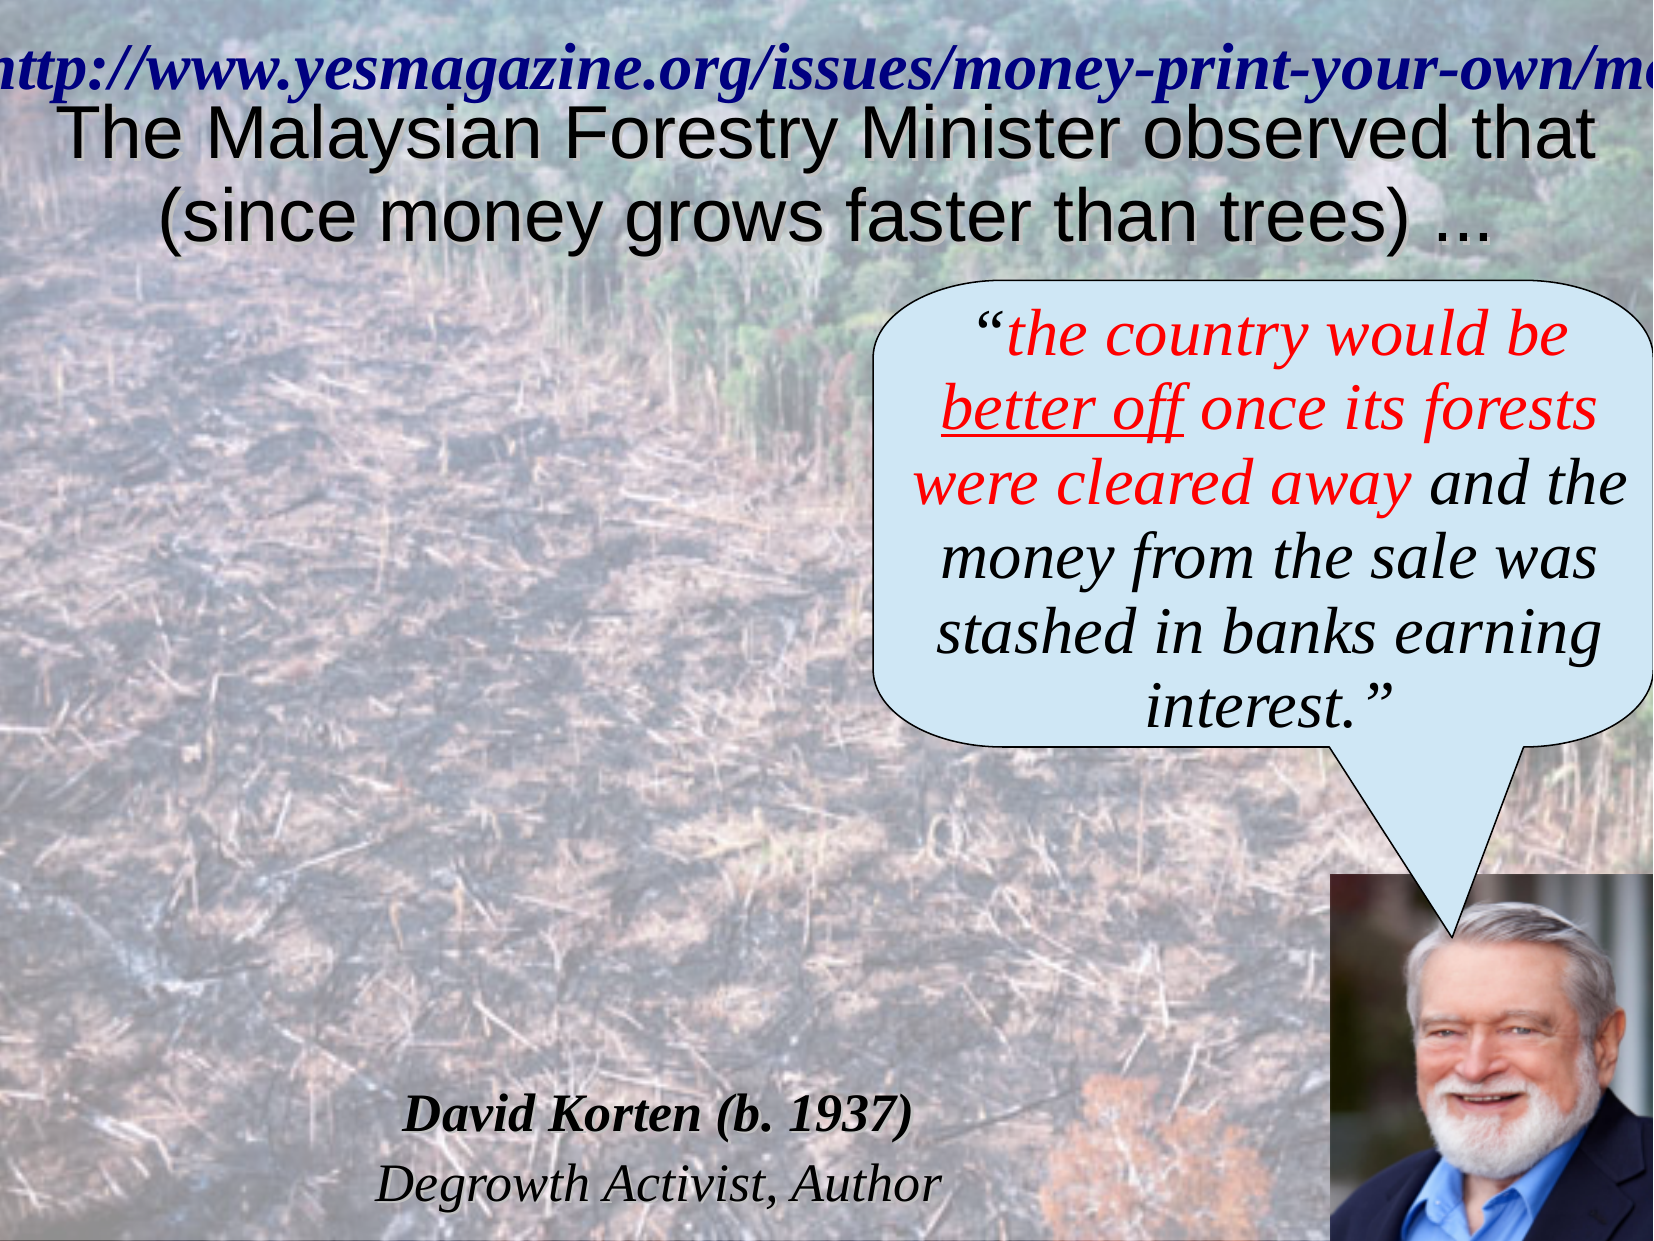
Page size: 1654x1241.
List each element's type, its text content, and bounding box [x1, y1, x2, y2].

text_box [1510, 73, 1517, 83]
text_box [1265, 73, 1275, 83]
text_box [525, 73, 538, 83]
text_box [440, 73, 451, 83]
text_box [1084, 73, 1112, 83]
text_box [1329, 73, 1343, 83]
text_box [458, 73, 466, 83]
text_box [1368, 73, 1379, 83]
text_box http://www.yesmagazine.org/issues/money-print-your-own/money-versus-wealth [440, 23, 1653, 73]
text_box [1048, 73, 1061, 83]
text_box [407, 62, 419, 83]
text_box [252, 73, 259, 83]
picture [1330, 878, 1653, 1241]
text_box [180, 61, 198, 83]
text_box [998, 73, 1006, 83]
text_box [475, 73, 485, 83]
text_box “the country would be better off once its forests were cleared away and the money from the sale was stashed in banks earning interest.” [837, 288, 1653, 878]
text_box [569, 73, 580, 83]
text_box [1068, 73, 1076, 83]
text_box [623, 73, 661, 83]
text_box [1227, 73, 1238, 83]
text_box [1527, 73, 1542, 83]
text_box [963, 73, 973, 83]
text_box [1167, 73, 1179, 83]
text_box [1604, 73, 1614, 83]
text_box [1579, 73, 1597, 83]
text_box [1487, 73, 1500, 83]
text_box [1639, 73, 1647, 83]
text_box [587, 73, 600, 83]
text_box [1200, 73, 1219, 83]
text_box [1569, 73, 1579, 83]
text_box [938, 73, 956, 83]
text_box [1549, 73, 1562, 83]
text_box [746, 73, 756, 83]
text_box The Malaysian Forestry Minister observed that (since money grows faster than trees) ... [0, 83, 1653, 254]
text_box [1282, 73, 1319, 83]
text_box [1423, 73, 1462, 83]
text_box [783, 73, 804, 83]
text_box [669, 73, 681, 83]
text_box [28, 62, 41, 83]
text_box [1122, 73, 1160, 83]
text_box [1031, 73, 1041, 83]
text_box [729, 73, 739, 83]
text_box [208, 73, 215, 83]
text_box [163, 73, 170, 83]
text_box [390, 62, 401, 83]
text_box [542, 73, 561, 83]
text_box [704, 73, 720, 83]
text_box [1406, 73, 1416, 83]
text_box [835, 73, 845, 83]
text_box [1413, 878, 1475, 938]
text_box [607, 73, 615, 83]
text_box [1351, 73, 1363, 83]
text_box [852, 73, 865, 83]
text_box [1245, 73, 1258, 83]
text_box [335, 61, 344, 72]
text_box [0, 0, 1653, 83]
text_box [507, 73, 518, 83]
text_box [1014, 73, 1026, 83]
text_box [928, 73, 938, 83]
text_box [686, 73, 697, 83]
text_box [872, 73, 880, 83]
text_box [809, 73, 830, 83]
text_box [888, 73, 923, 83]
text_box [1183, 73, 1193, 83]
text_box David Korten (b. 1937) Degrowth Activist, Author [30, 1105, 1302, 1195]
text_box [65, 63, 77, 83]
text_box [225, 61, 242, 83]
text_box [1470, 73, 1482, 83]
text_box [0, 254, 1653, 1241]
text_box [1621, 73, 1631, 83]
text_box [492, 73, 499, 83]
text_box [980, 73, 990, 83]
text_box [1386, 73, 1399, 83]
text_box [0, 62, 5, 83]
text_box [756, 73, 775, 83]
